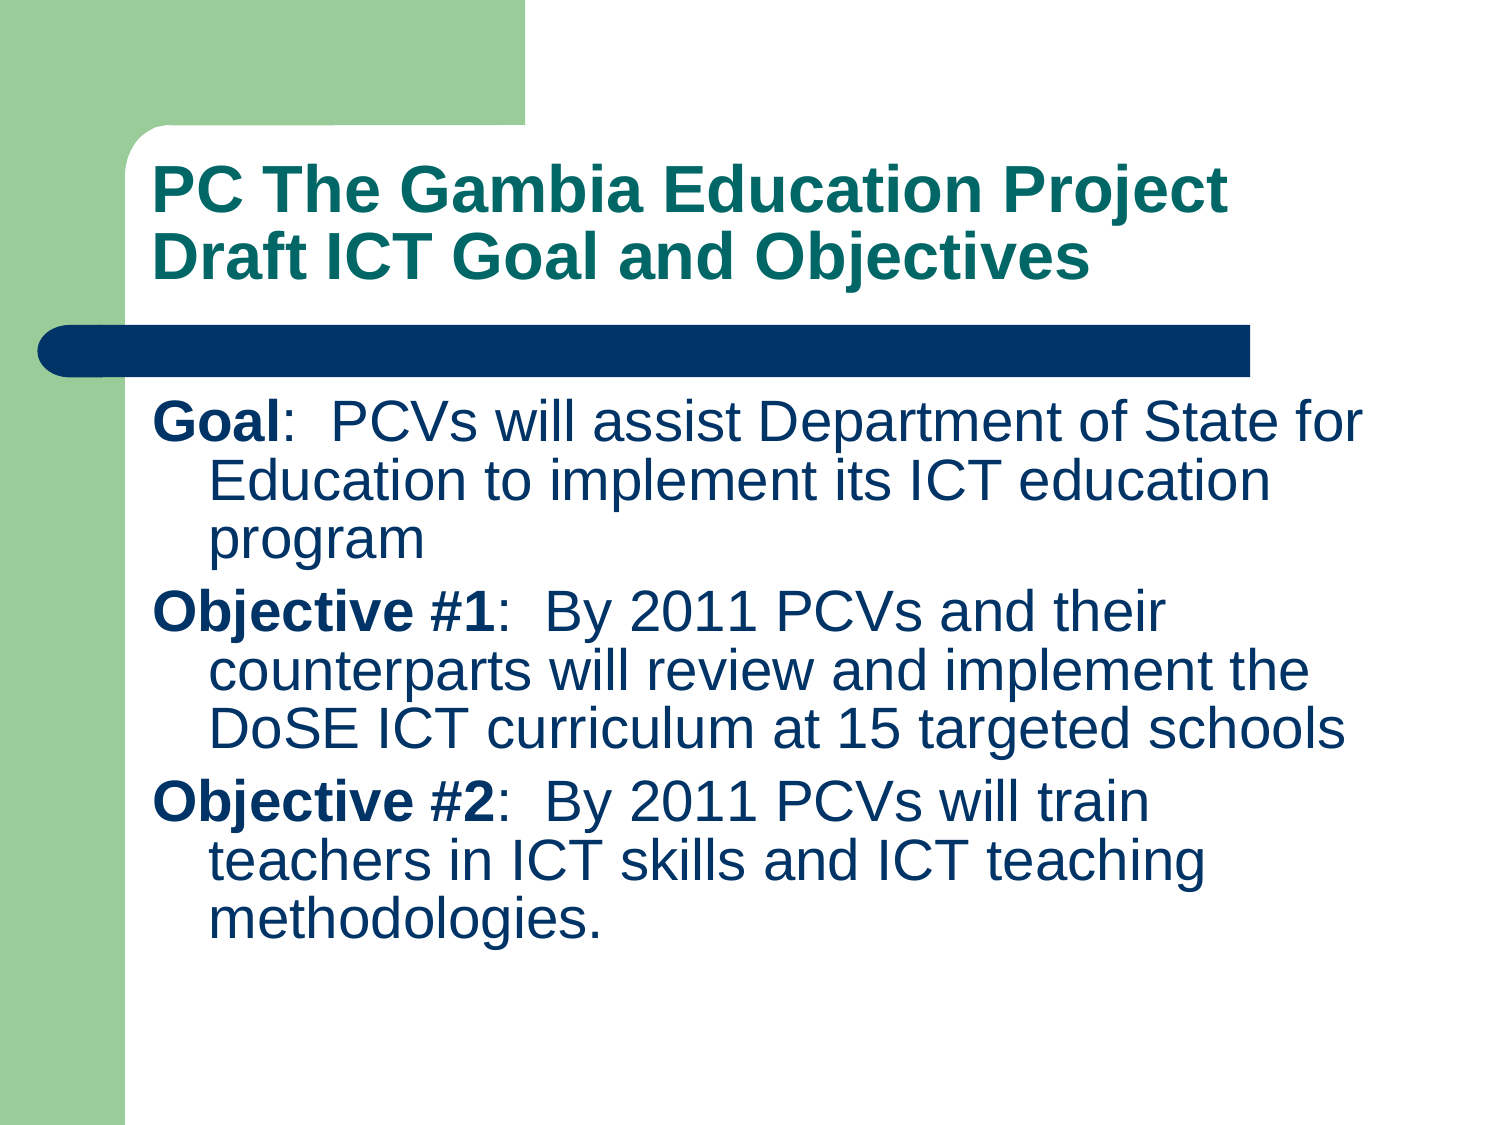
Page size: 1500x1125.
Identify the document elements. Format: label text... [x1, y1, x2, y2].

title PC The Gambia Education Project Draft ICT Goal and Objectives [136, 136, 1414, 301]
list Goal: PCVs will assist Department of State for Education to implement its ICT education program Objective #1: By 2011 PCVs and their counterparts will review and implement the DoSE ICT curriculum at 15 targeted schools Objective #2: By 2011 PCVs will train teachers in ICT skills and ICT teaching methodologies. [137, 387, 1400, 999]
